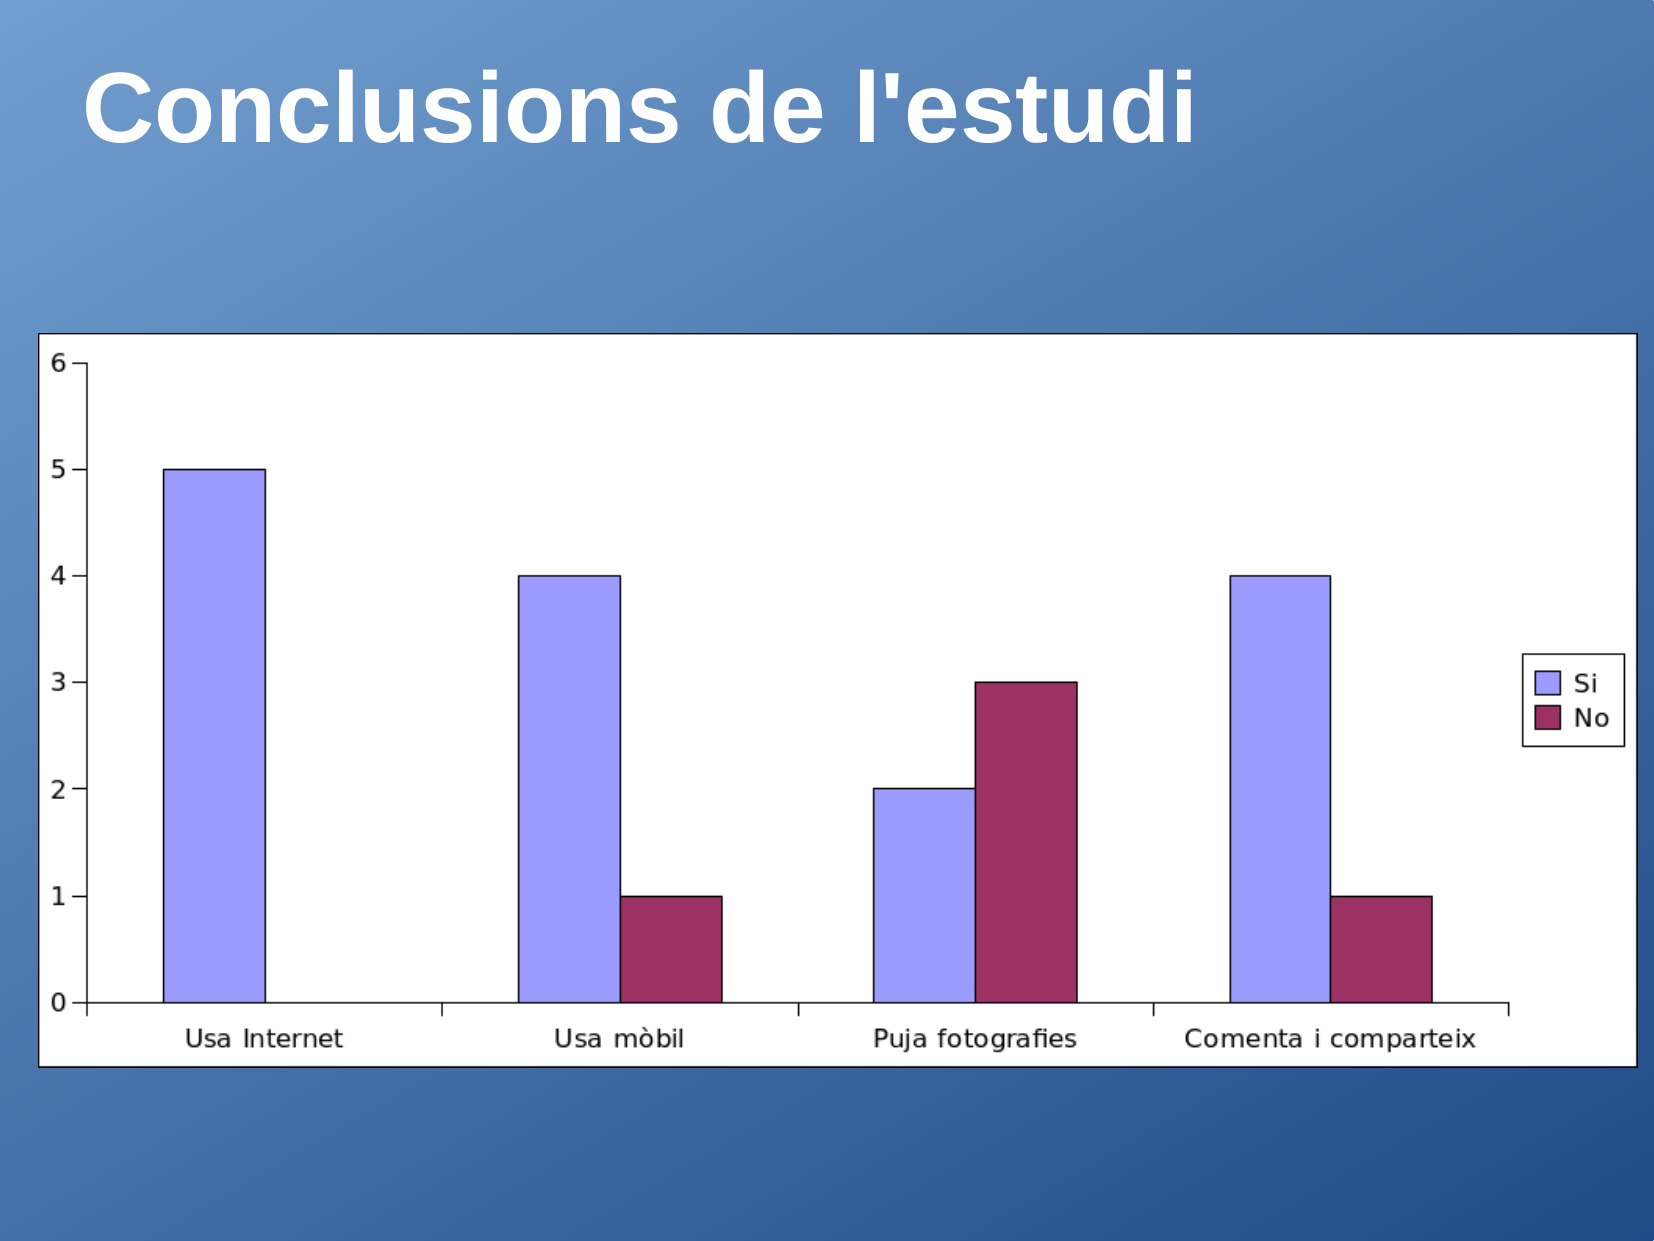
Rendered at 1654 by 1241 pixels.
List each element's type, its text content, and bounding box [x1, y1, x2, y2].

picture [38, 333, 1638, 1068]
title Conclusions de l'estudi [82, 49, 1571, 166]
